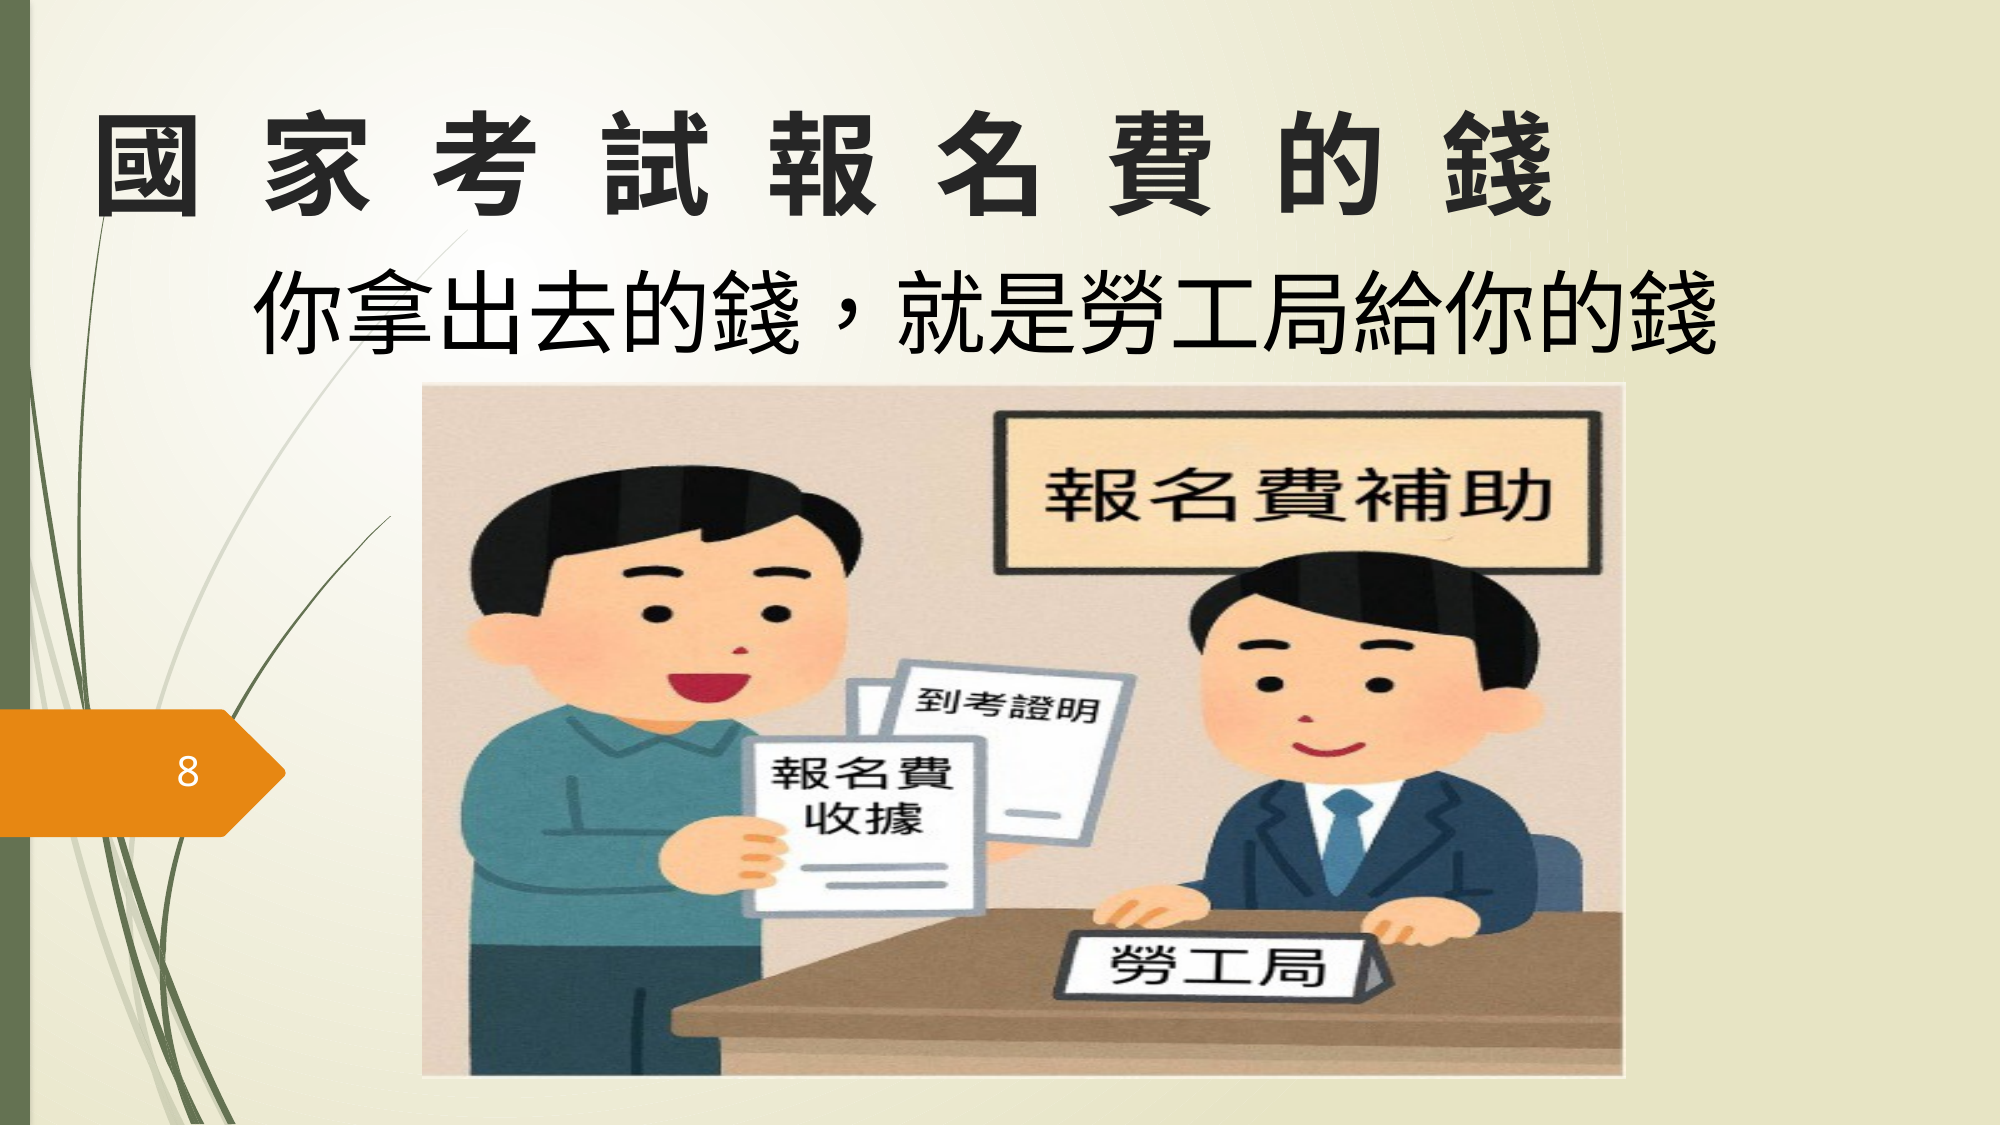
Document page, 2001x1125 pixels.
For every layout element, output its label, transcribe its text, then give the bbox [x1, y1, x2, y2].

text_box 你拿出去的錢，就是勞工局給你的錢 [237, 248, 1881, 374]
title 國 家 考 試 報 名 費 的 錢 [76, 46, 1881, 237]
picture [135, 871, 294, 1030]
picture [422, 382, 1626, 1079]
